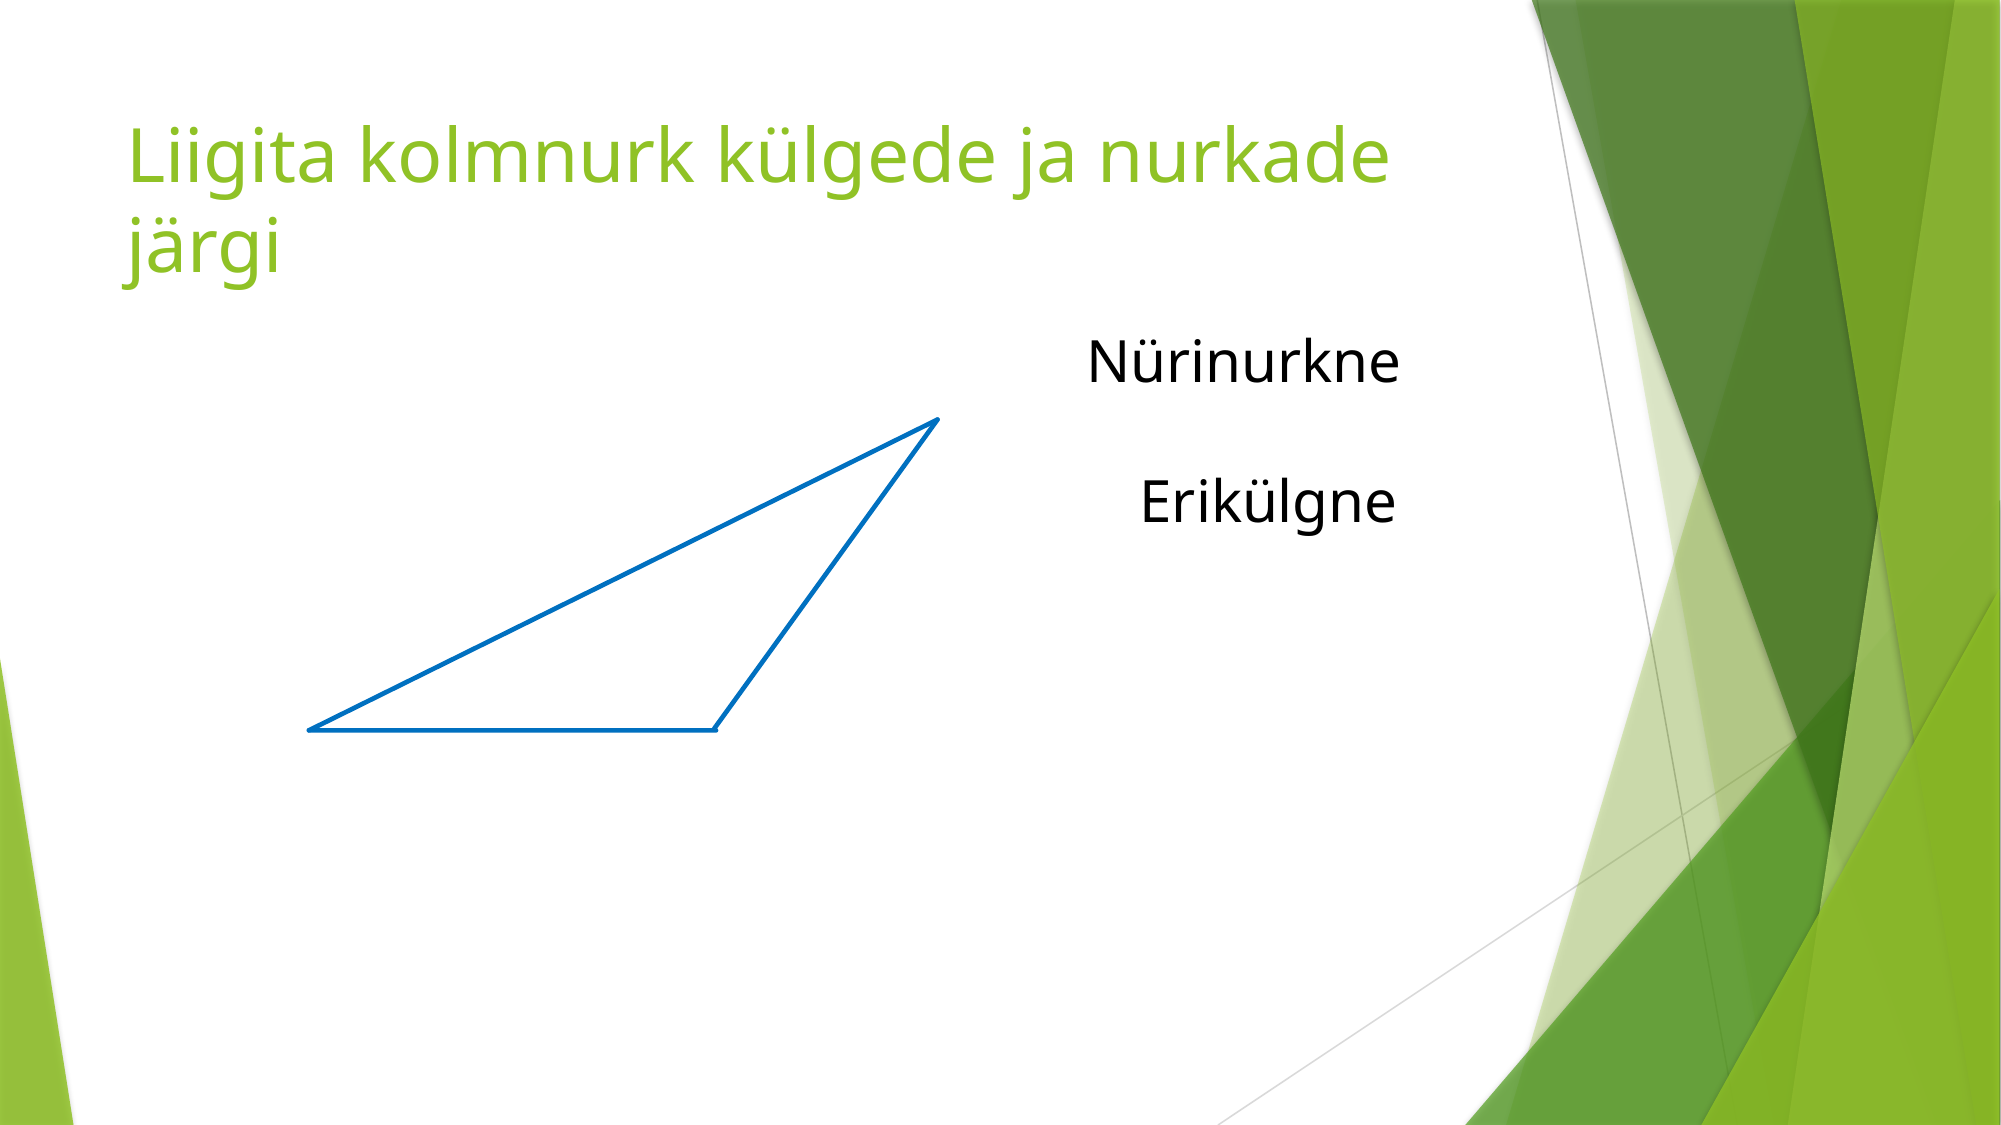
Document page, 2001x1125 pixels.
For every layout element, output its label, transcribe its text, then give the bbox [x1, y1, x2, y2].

text_box Nürinurkne [1071, 316, 1416, 402]
title Liigita kolmnurk külgede ja nurkade järgi [111, 99, 1522, 317]
text_box Erikülgne [1124, 456, 1413, 542]
